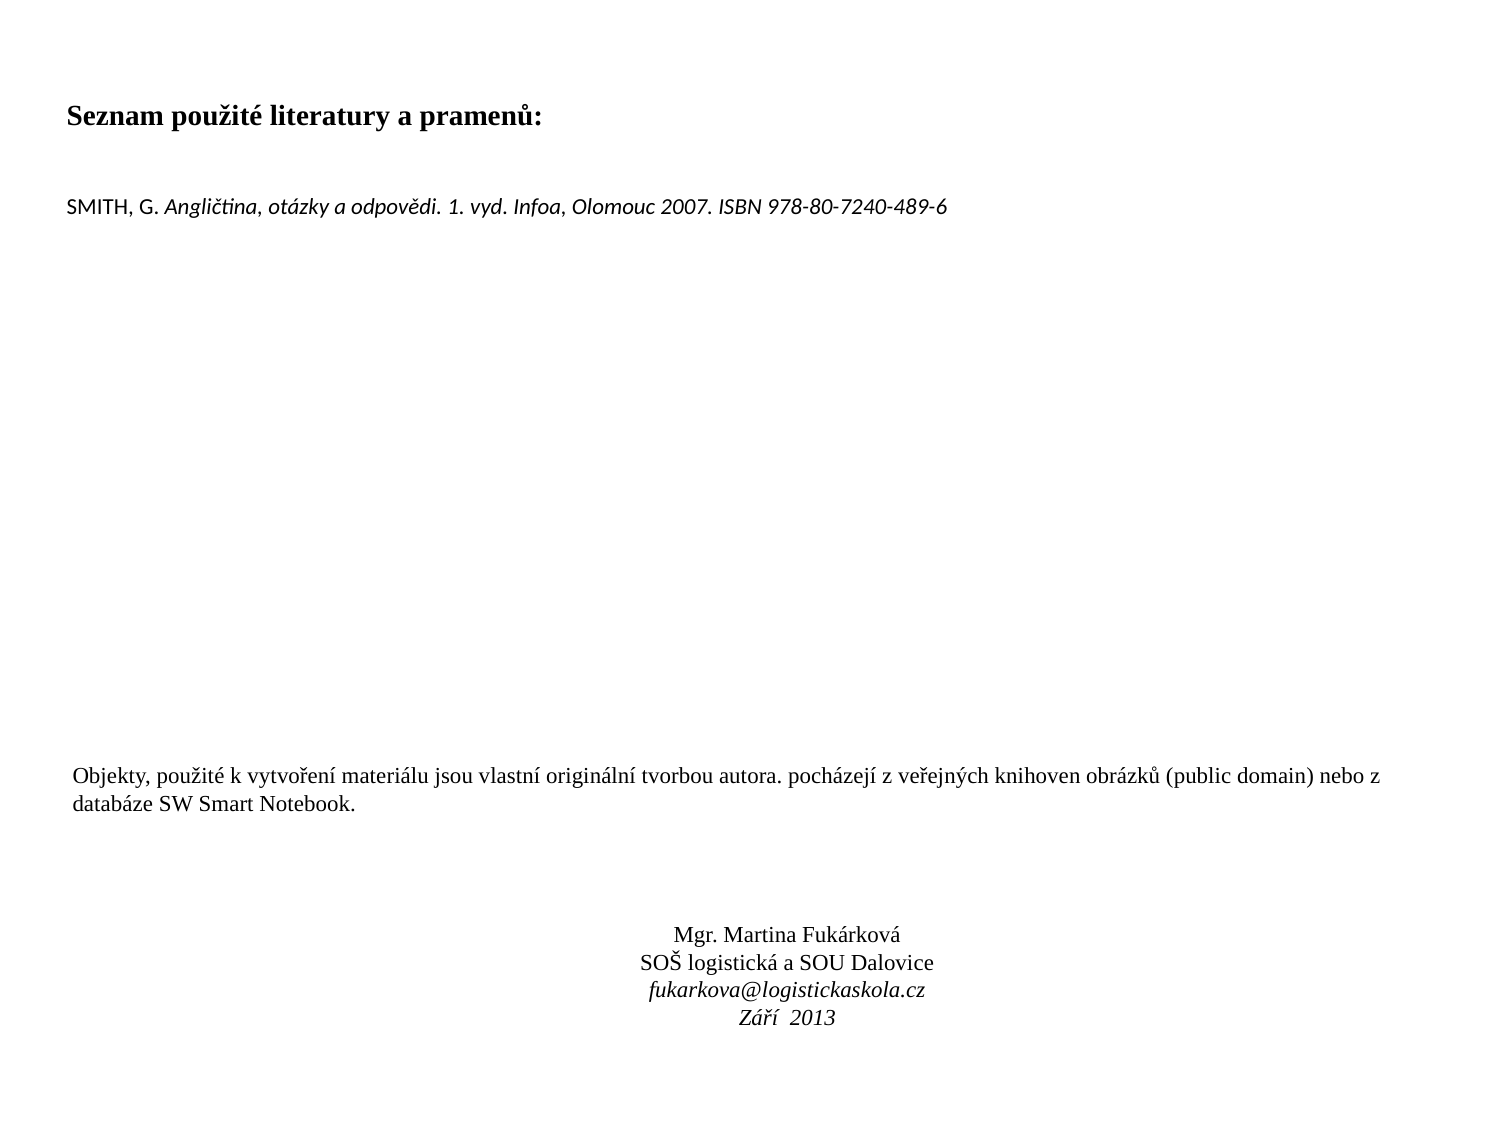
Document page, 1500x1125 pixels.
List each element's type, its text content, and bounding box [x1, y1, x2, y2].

text_box Mgr. Martina Fukárková SOŠ logistická a SOU Dalovice fukarkova@logistickaskola.cz Září 2013 [494, 913, 1080, 1041]
text_box [41, 160, 1299, 258]
text_box Seznam použité literatury a pramenů: [53, 90, 781, 139]
text_box Objekty, použité k vytvoření materiálu jsou vlastní originální tvorbou autora. pocházejí z veřejných knihoven obrázků (public domain) nebo z databáze SW Smart Notebook. [58, 753, 1442, 823]
text_box SMITH, G. Angličtina, otázky a odpovědi. 1. vyd. Infoa, Olomouc 2007. ISBN 978-80-7240-489-6 [53, 184, 1393, 226]
